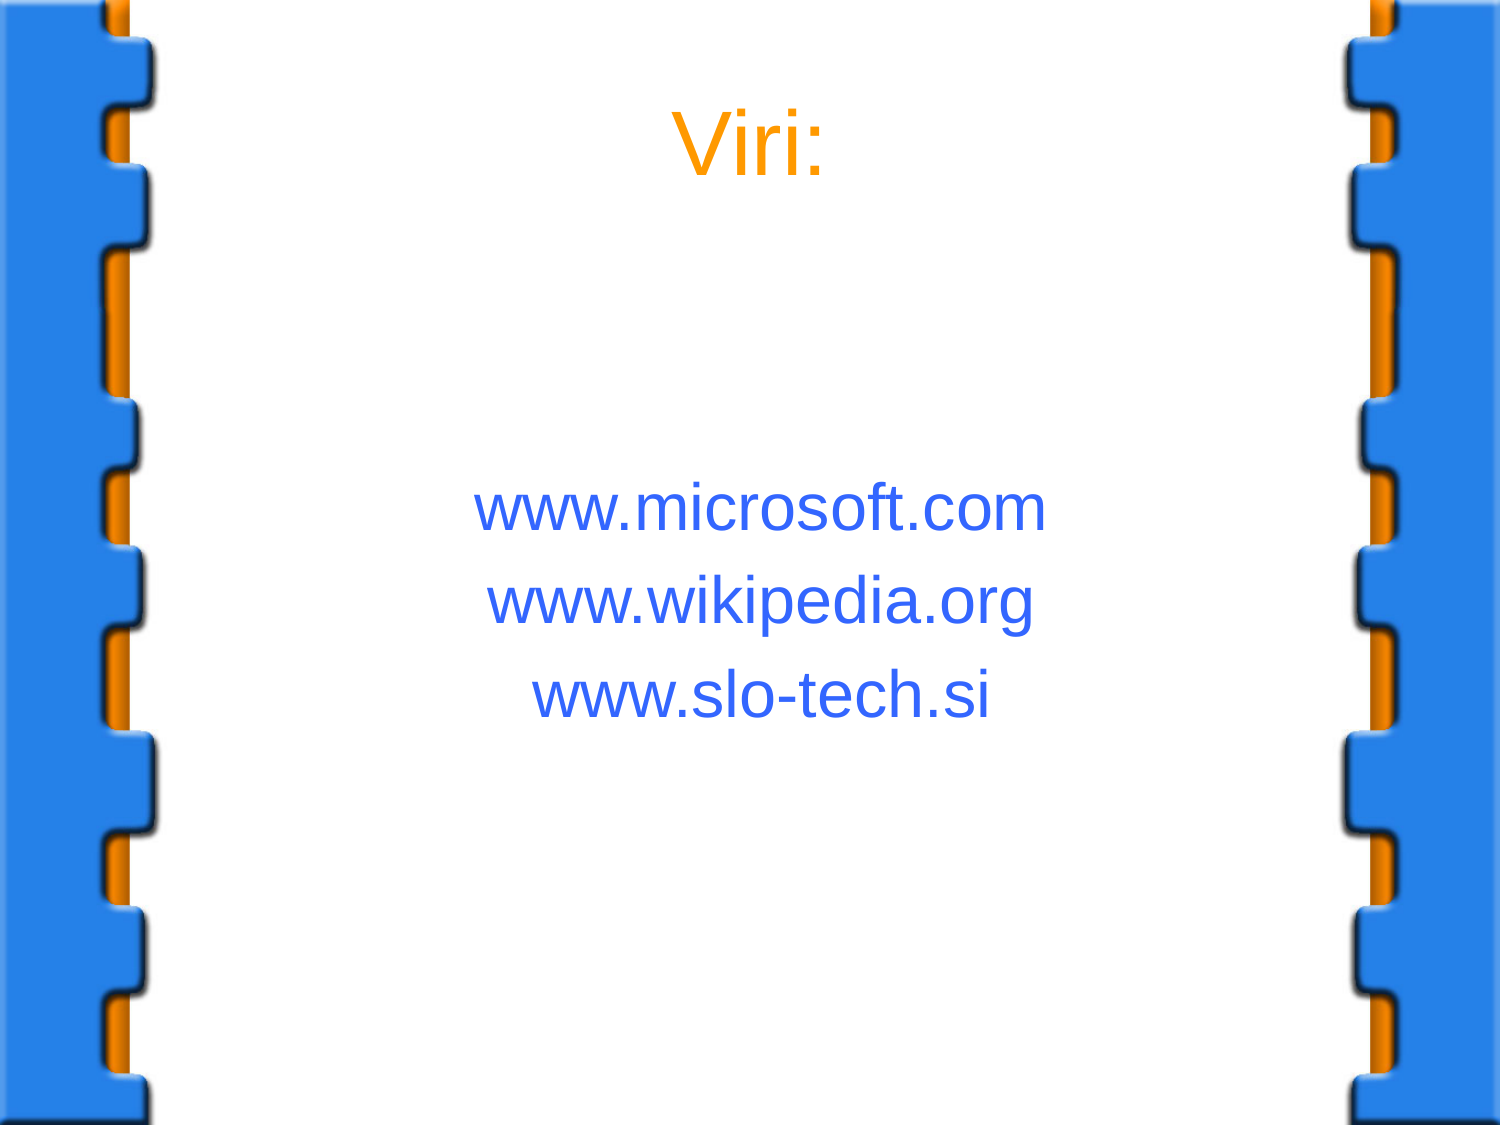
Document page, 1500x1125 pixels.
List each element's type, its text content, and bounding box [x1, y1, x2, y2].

picture [0, 0, 220, 1125]
list www.microsoft.com www.wikipedia.org www.slo-tech.si [159, 456, 1365, 998]
picture [1280, 0, 1500, 1125]
title Viri: [159, 45, 1341, 233]
